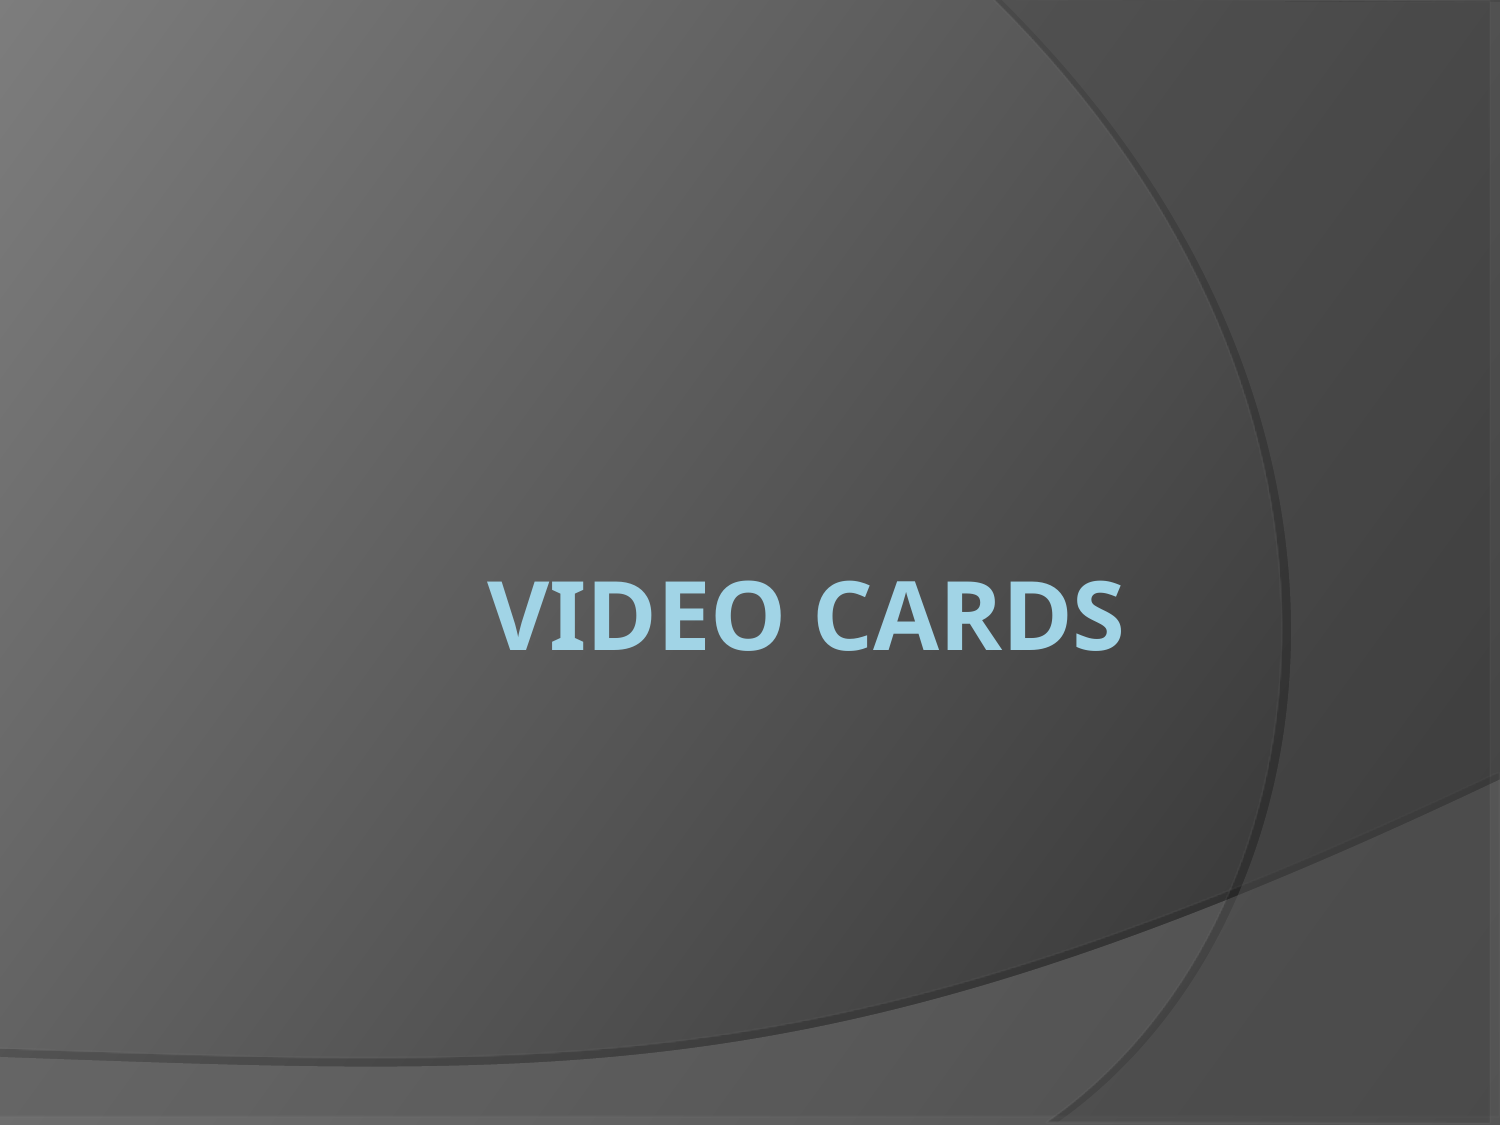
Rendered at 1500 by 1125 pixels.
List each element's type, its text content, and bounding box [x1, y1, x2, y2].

title VIDEO CARDS [70, 547, 1134, 925]
